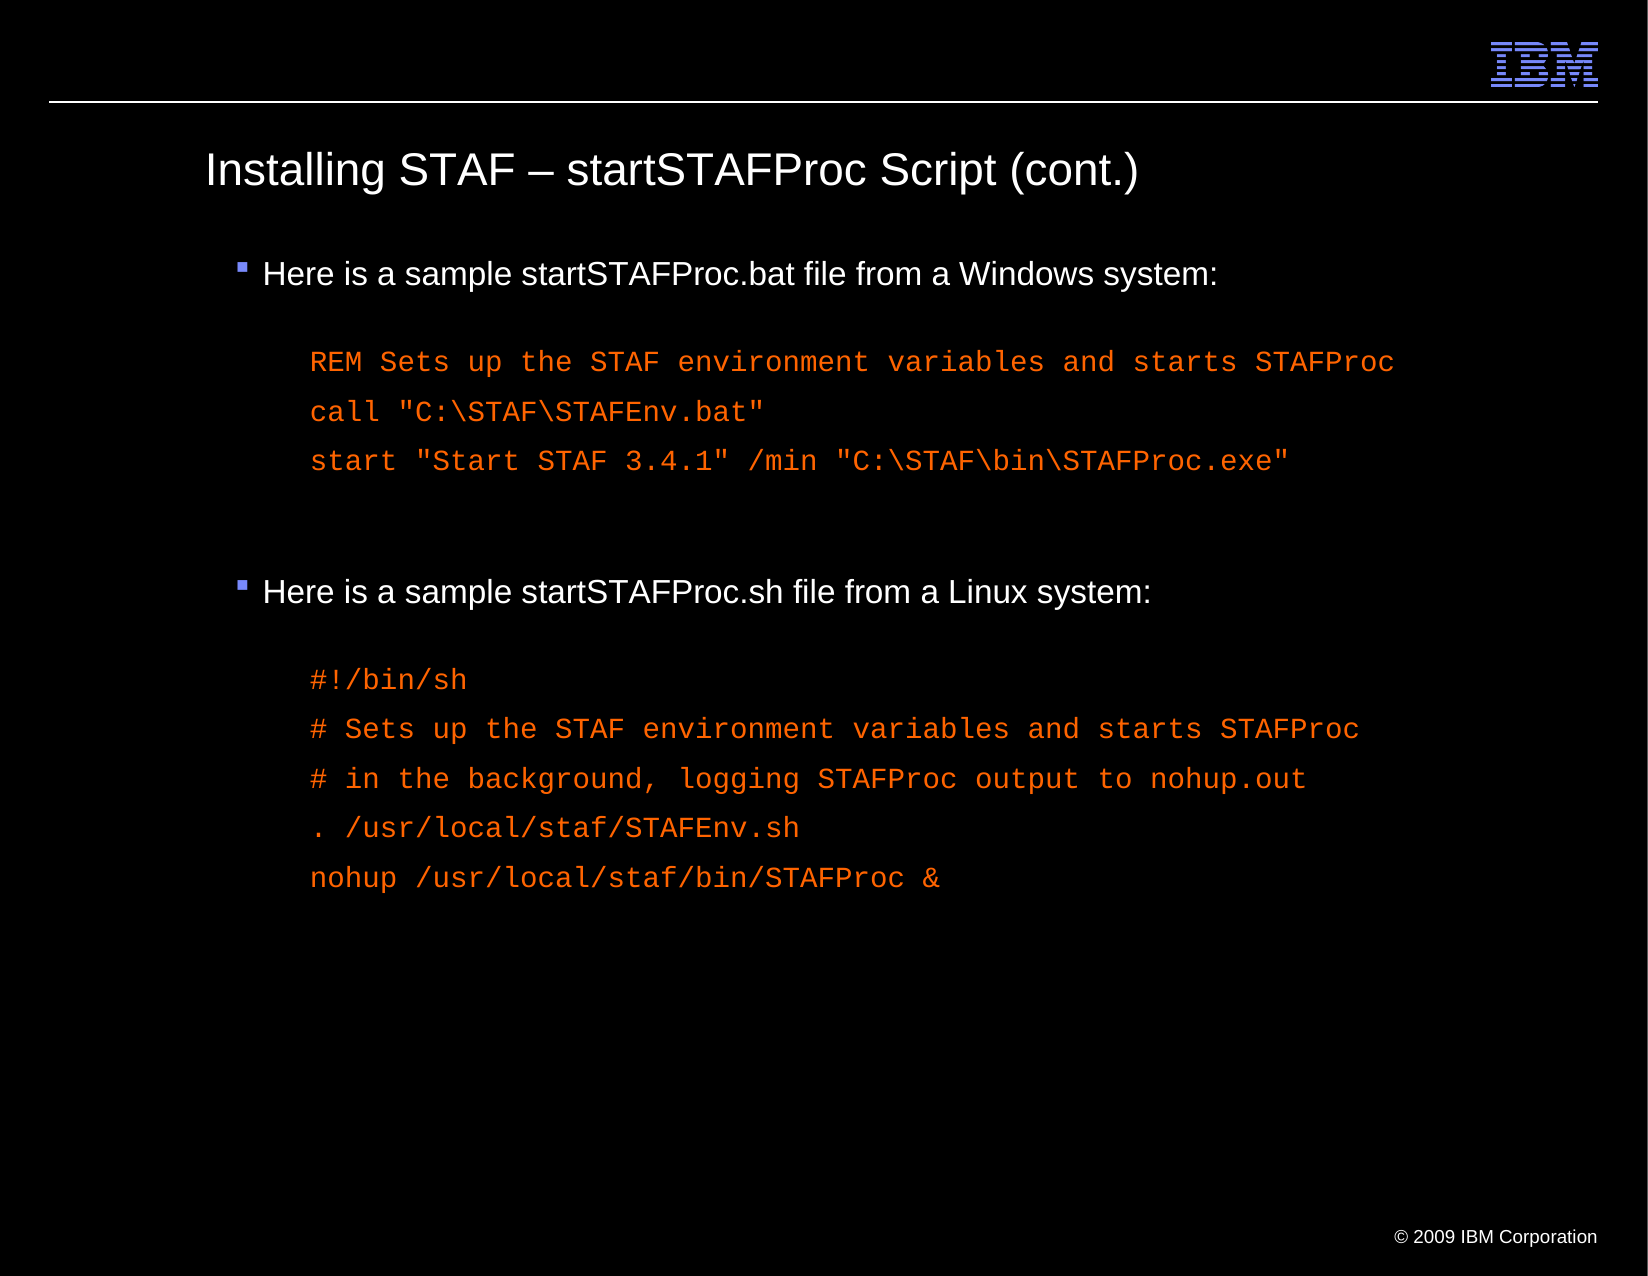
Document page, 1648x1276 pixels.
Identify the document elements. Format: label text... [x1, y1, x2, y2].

picture [1491, 42, 1598, 87]
text_box Here is a sample startSTAFProc.bat file from a Windows system: REM Sets up the STAF environment variables and starts STAFProc call "C:\STAF\STAFEnv.bat" start "Start STAF 3.4.1" /min "C:\STAF\bin\STAFProc.exe" Here is a sample startSTAFProc.sh file from a Linux system: #!/bin/sh # Sets up the STAF environment variables and starts STAFProc # in the background, logging STAFProc output to nohup.out . /usr/local/staf/STAFEnv.sh nohup /usr/local/staf/bin/STAFProc & [235, 252, 1599, 943]
title Installing STAF – startSTAFProc Script (cont.) [188, 137, 1648, 231]
